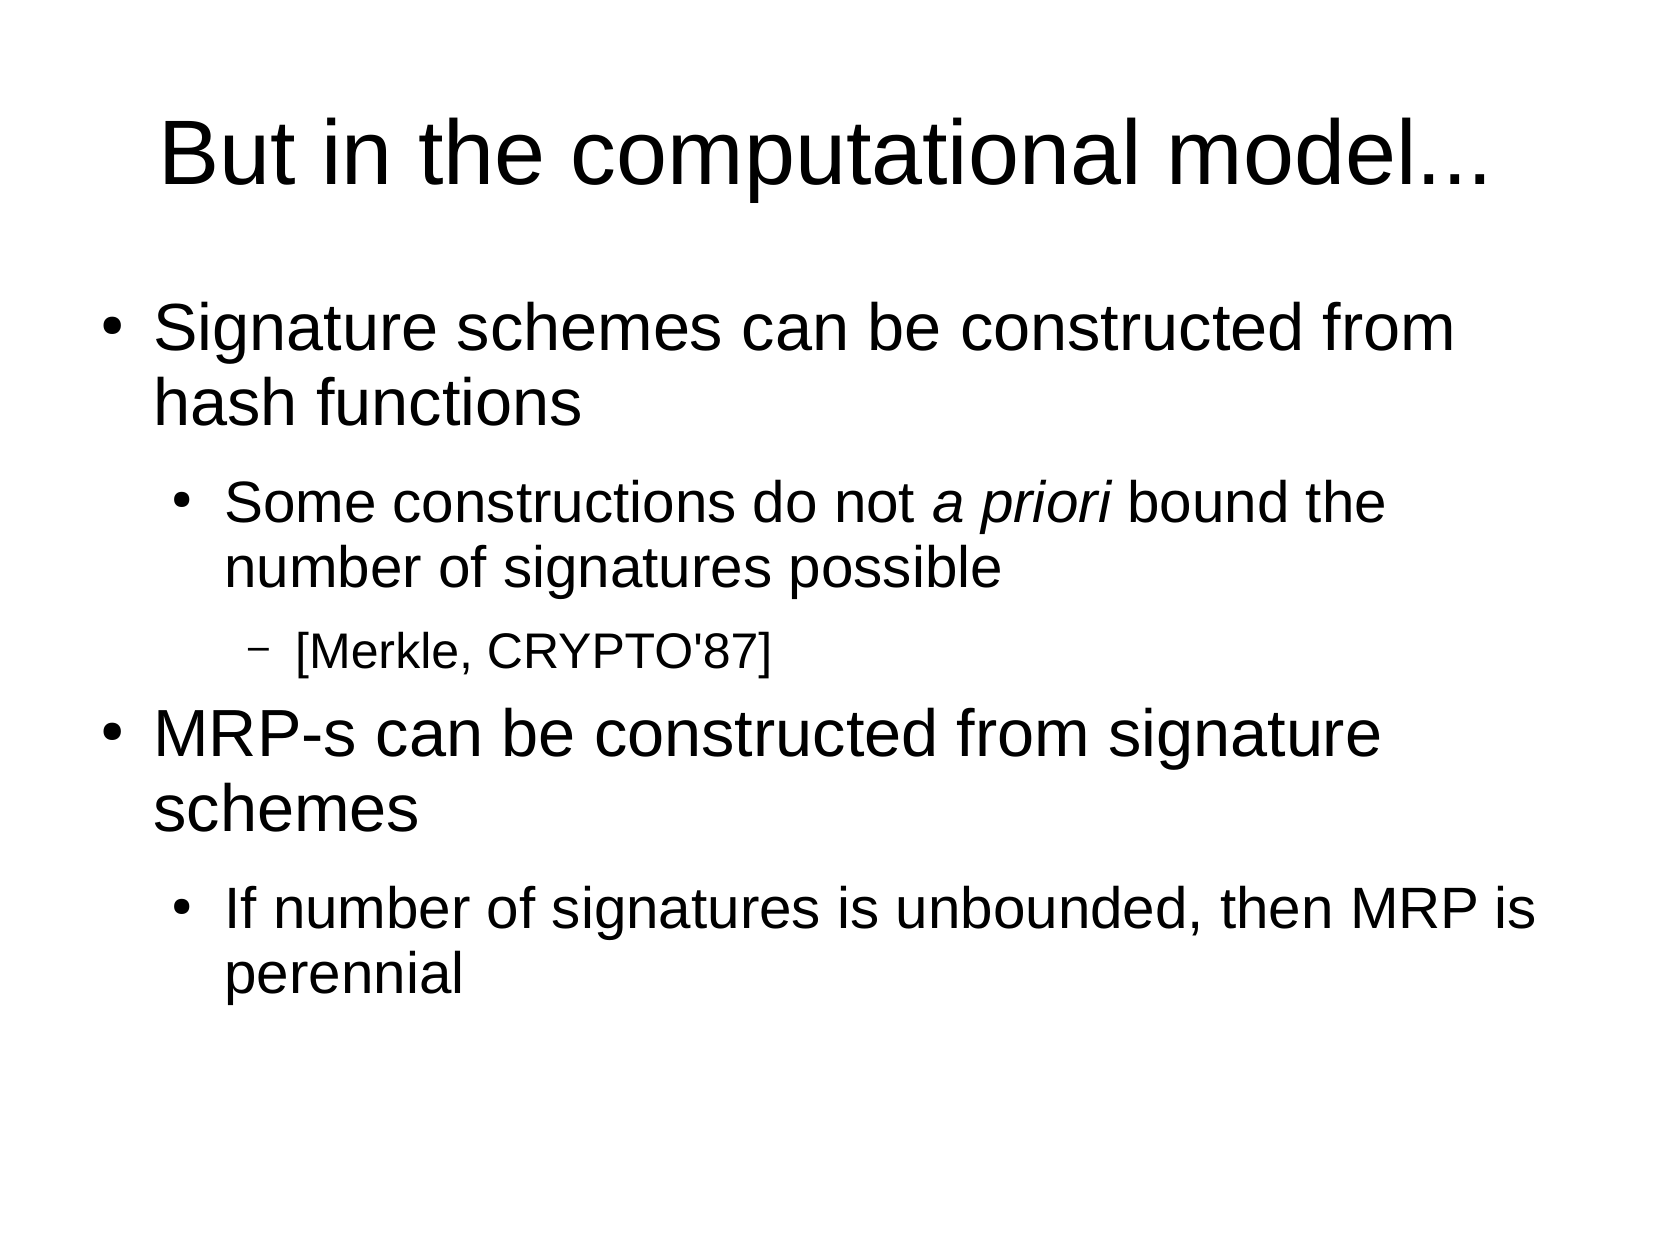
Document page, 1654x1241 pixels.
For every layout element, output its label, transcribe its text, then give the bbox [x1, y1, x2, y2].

title But in the computational model... [82, 56, 1571, 250]
list Signature schemes can be constructed from hash functions Some constructions do not a priori bound the number of signatures possible [Merkle, CRYPTO'87] MRP-s can be constructed from signature schemes If number of signatures is unbounded, then MRP is perennial [82, 290, 1571, 1109]
